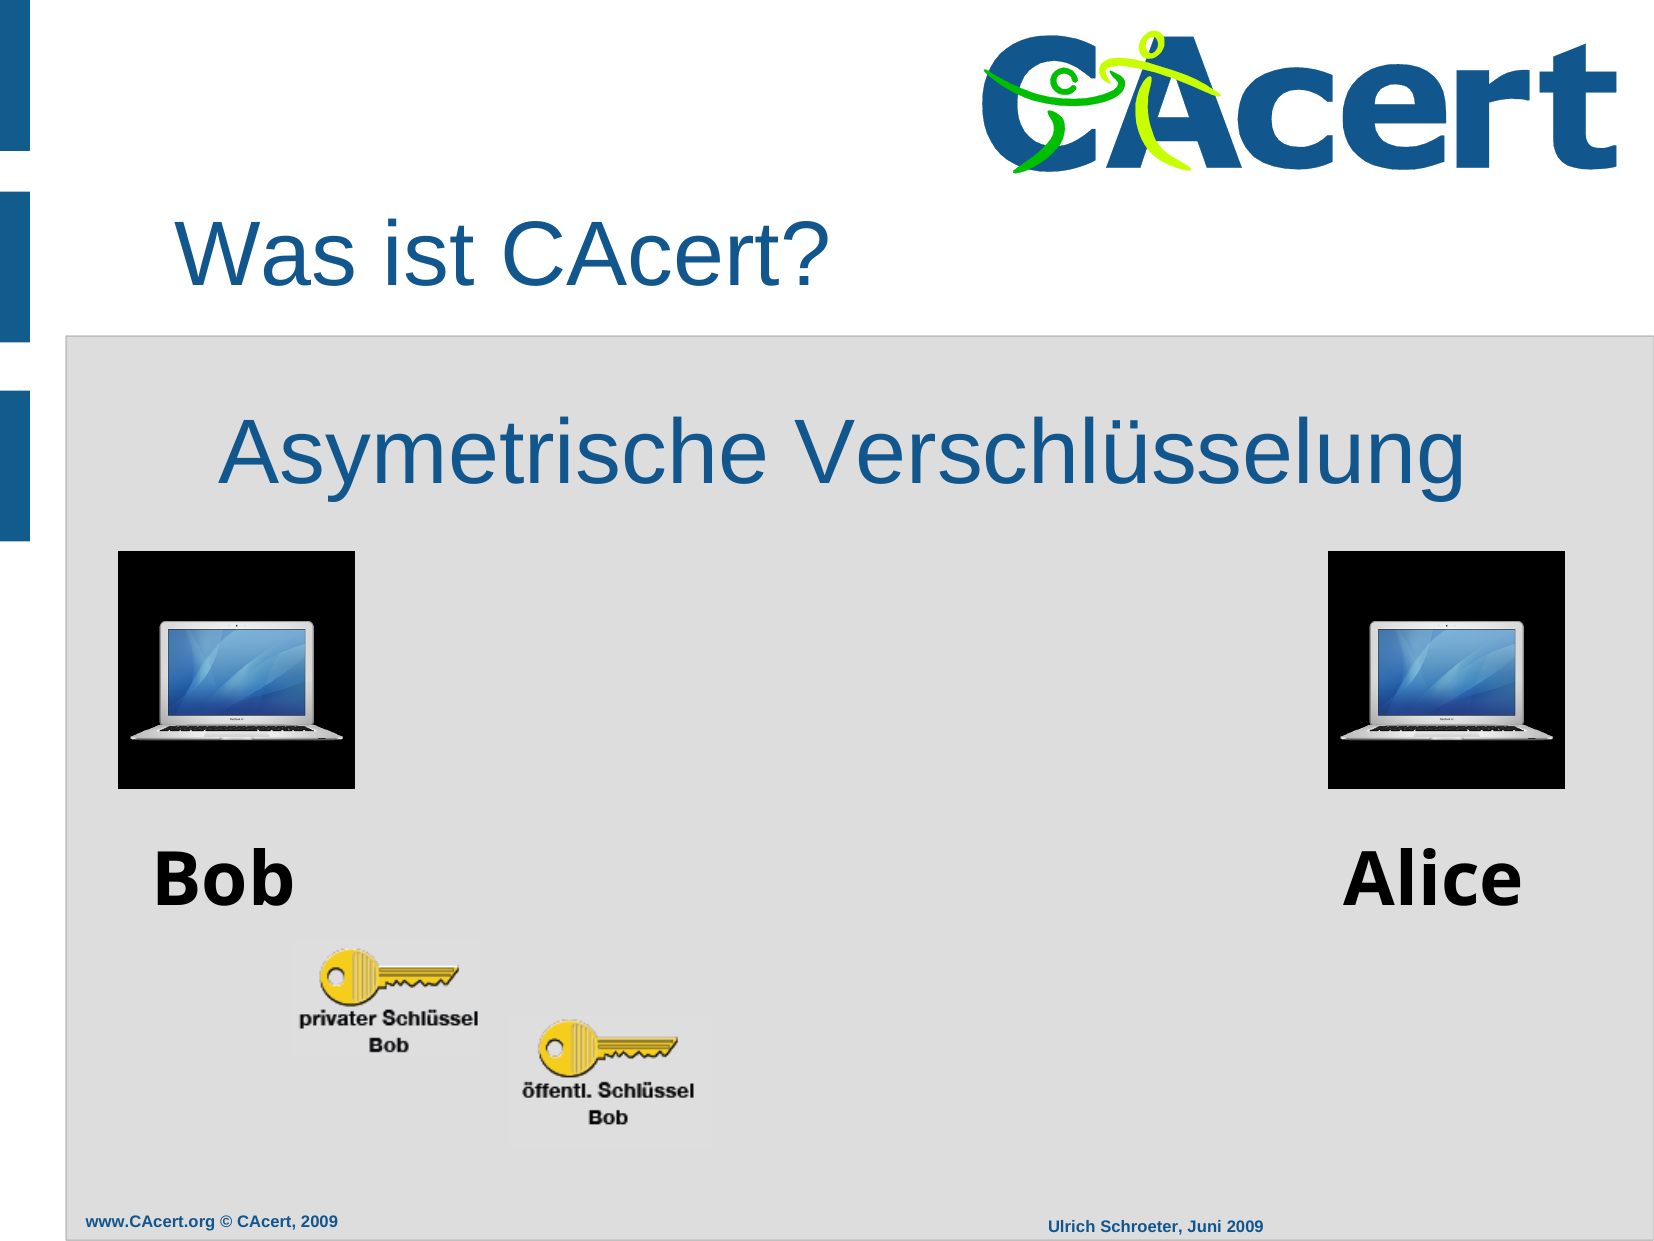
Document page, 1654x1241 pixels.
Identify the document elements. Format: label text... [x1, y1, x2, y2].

picture [510, 1015, 711, 1148]
text_box Bob [136, 817, 325, 939]
text_box Was ist CAcert? [118, 195, 837, 313]
picture [293, 941, 481, 1057]
title Asymetrische Verschlüsselung [118, 344, 1530, 503]
picture [1328, 551, 1565, 789]
picture [118, 551, 355, 789]
text_box Alice [1328, 817, 1568, 939]
